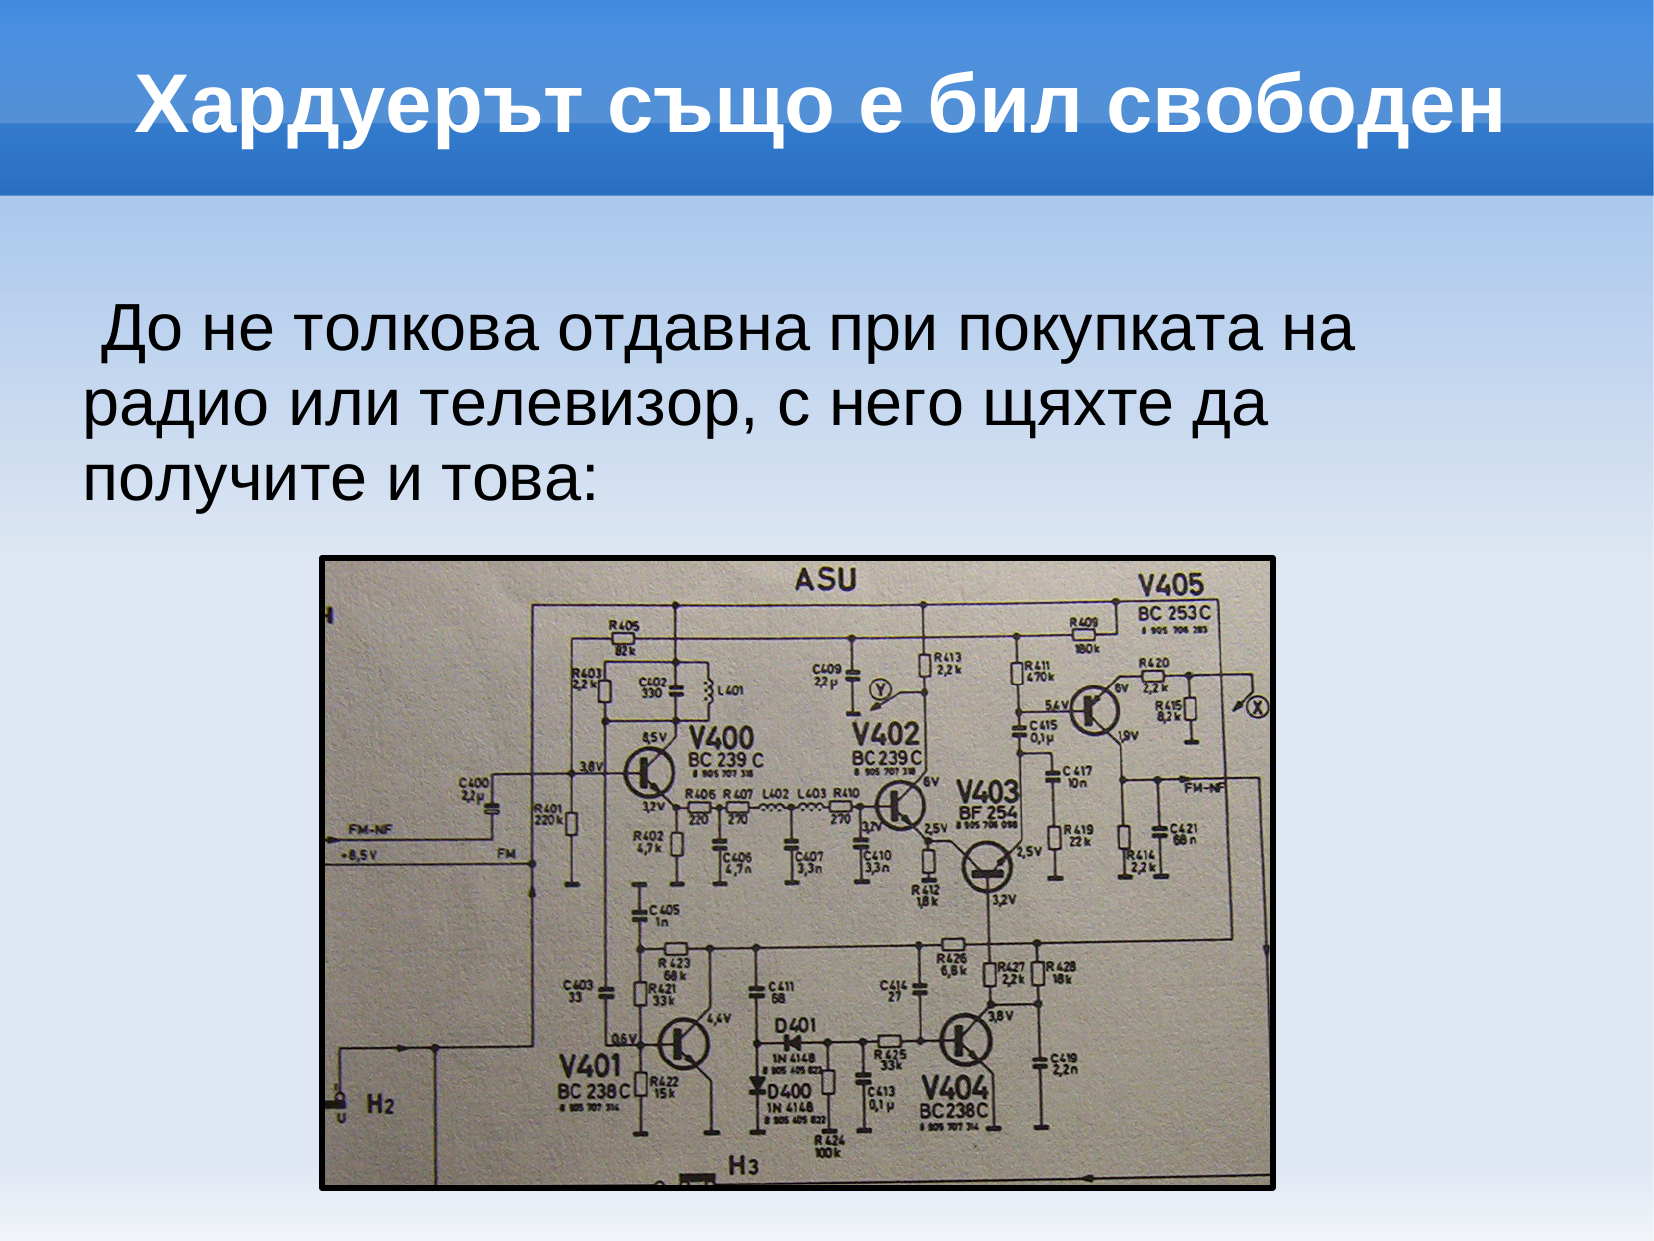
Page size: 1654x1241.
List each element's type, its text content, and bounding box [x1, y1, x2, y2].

list До не толкова отдавна при покупката на радио или телевизор, с него щяхте да получите и това: [82, 290, 1571, 1109]
picture [0, 0, 1654, 1241]
title Хардуерът също е бил свободен [76, 0, 1565, 208]
